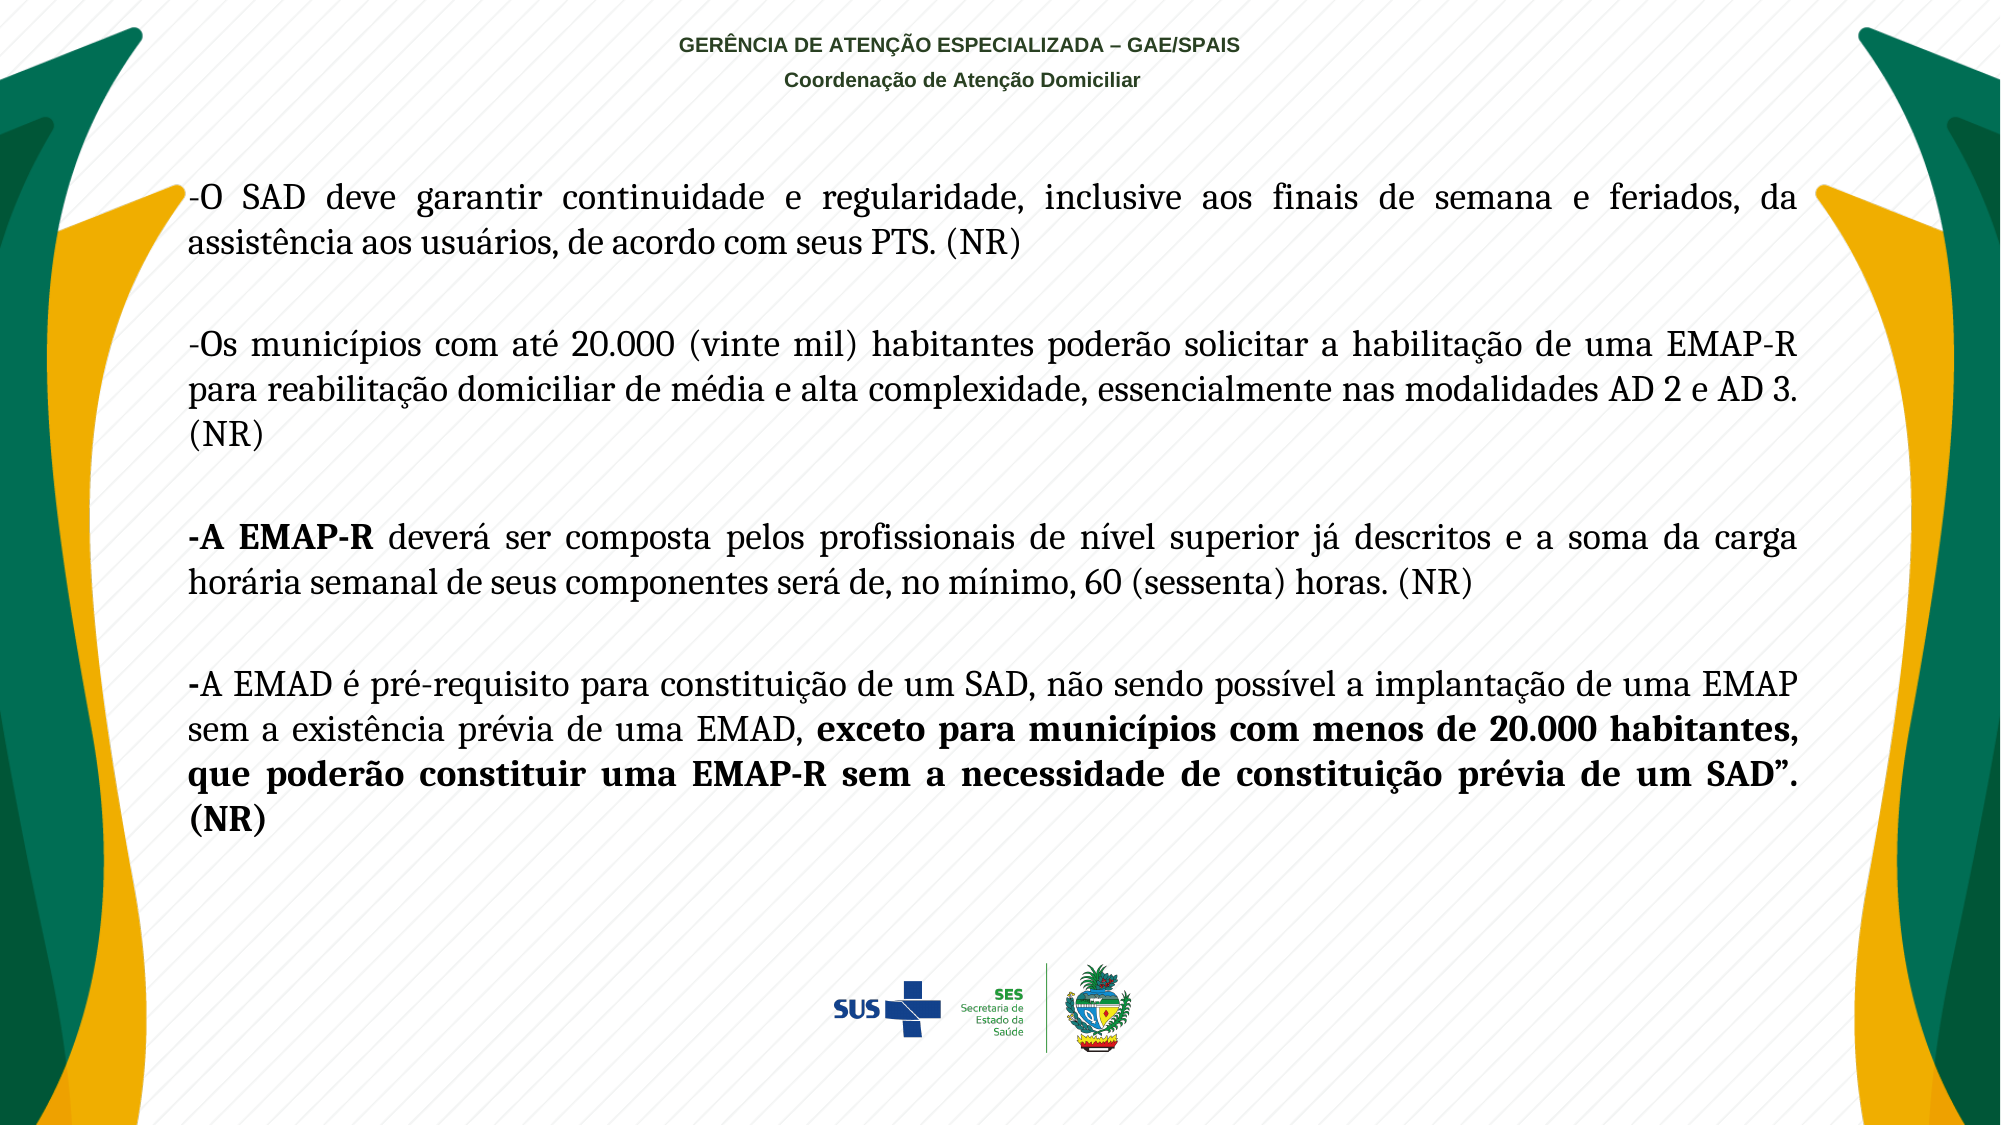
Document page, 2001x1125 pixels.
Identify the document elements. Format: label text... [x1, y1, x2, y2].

text_box GERÊNCIA DE ATENÇÃO ESPECIALIZADA – GAE/SPAIS Coordenação de Atenção Domiciliar [221, 24, 1698, 100]
text_box -O SAD deve garantir continuidade e regularidade, inclusive aos finais de semana e feriados, da assistência aos usuários, de acordo com seus PTS. (NR) -Os municípios com até 20.000 (vinte mil) habitantes poderão solicitar a habilitação de uma EMAP-R para reabilitação domiciliar de média e alta complexidade, essencialmente nas modalidades AD 2 e AD 3. (NR) -A EMAP-R deverá ser composta pelos profissionais de nível superior já descritos e a soma da carga horária semanal de seus componentes será de, no mínimo, 60 (sessenta) horas. (NR) -A EMAD é pré-requisito para constituição de um SAD, não sendo possível a implantação de uma EMAP sem a existência prévia de uma EMAD, exceto para municípios com menos de 20.000 habitantes, que poderão constituir uma EMAP-R sem a necessidade de constituição prévia de um SAD”. (NR) [173, 113, 1816, 953]
picture [0, 0, 2001, 1125]
